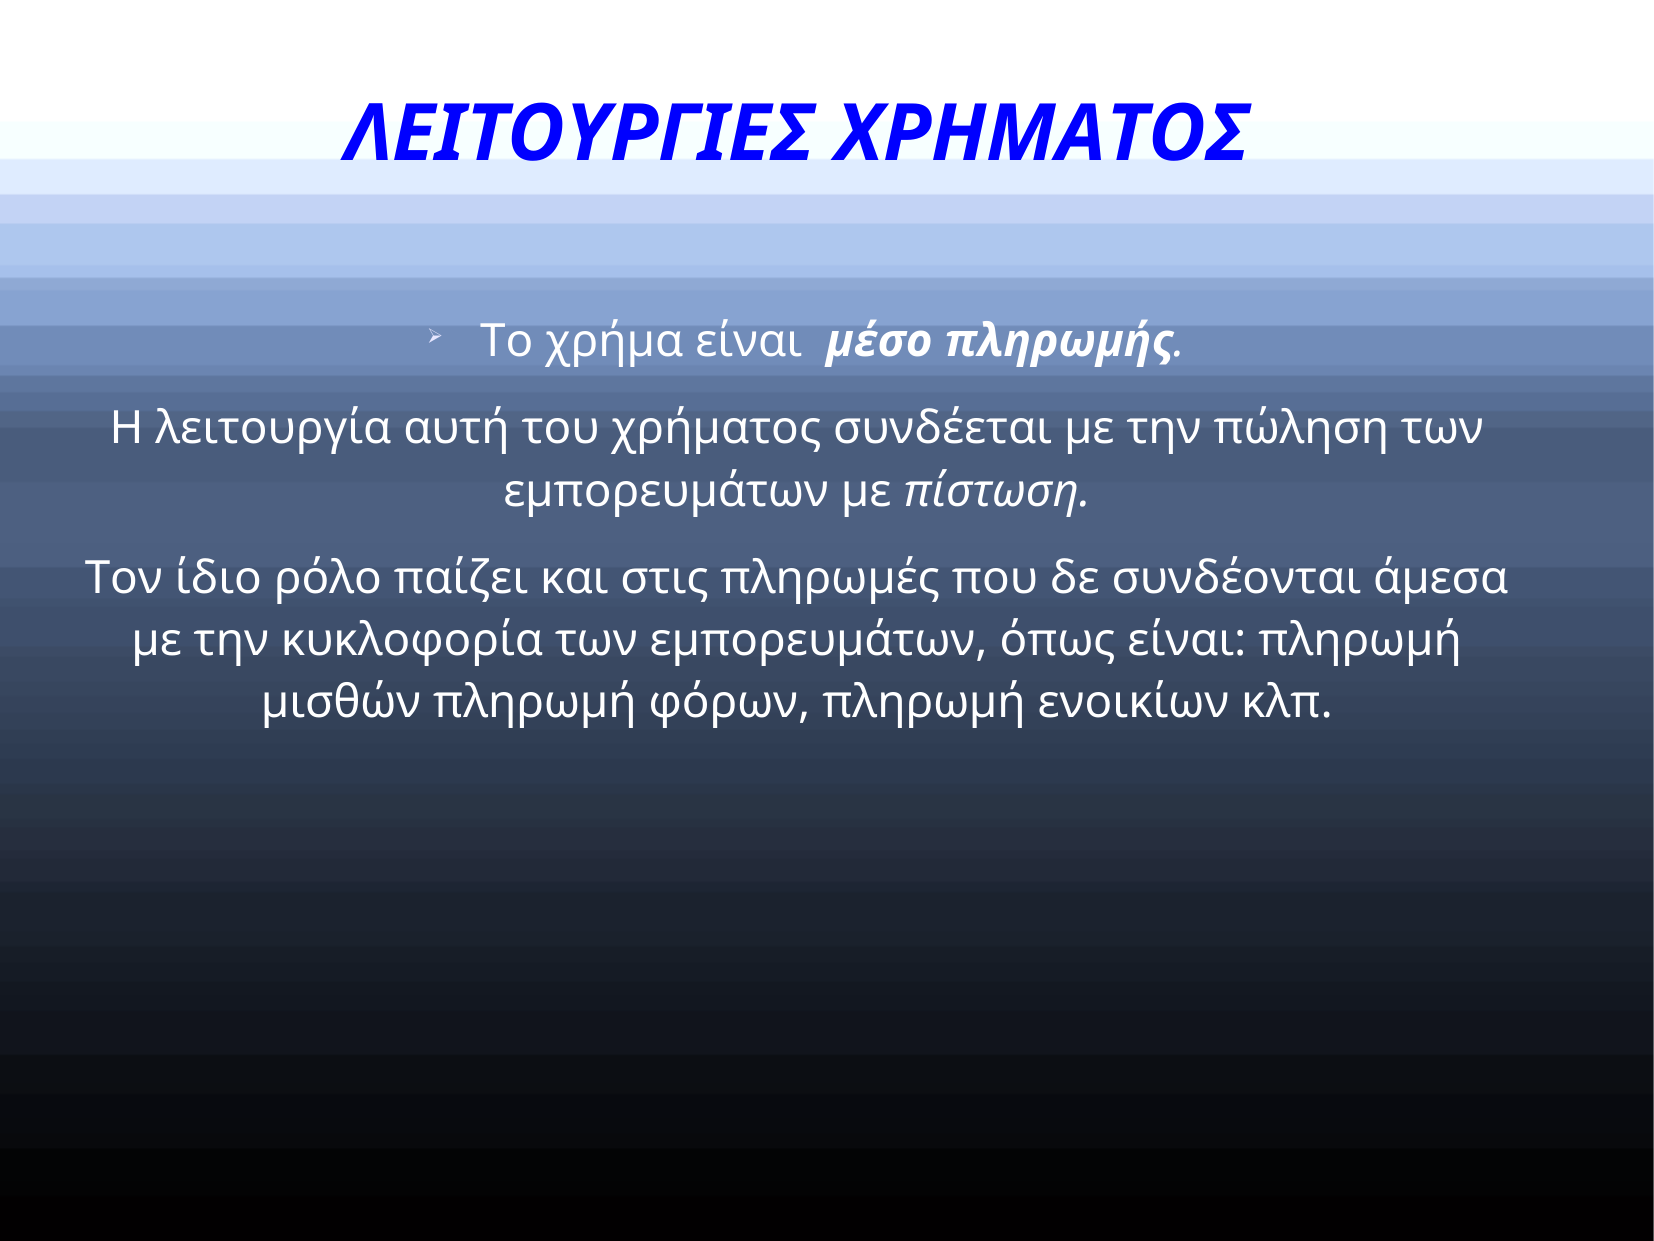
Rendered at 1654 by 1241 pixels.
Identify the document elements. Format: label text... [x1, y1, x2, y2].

list Το χρήμα είναι μέσο πληρωμής. Η λειτουργία αυτή του χρήματος συνδέεται με την πώληση των εμπορευμάτων με πίστωση. Τον ίδιο ρόλο παίζει και στις πληρωμές που δε συνδέονται άμεσα με την κυκλοφορία των εμπορευμάτων, όπως είναι: πληρωμή μισθών πληρωμή φόρων, πληρωμή ενοικίων κλπ. [79, 303, 1515, 938]
title ΛΕΙΤΟΥΡΓΙΕΣ ΧΡΗΜΑΤΟΣ [79, 42, 1515, 220]
picture [0, 0, 1654, 1241]
